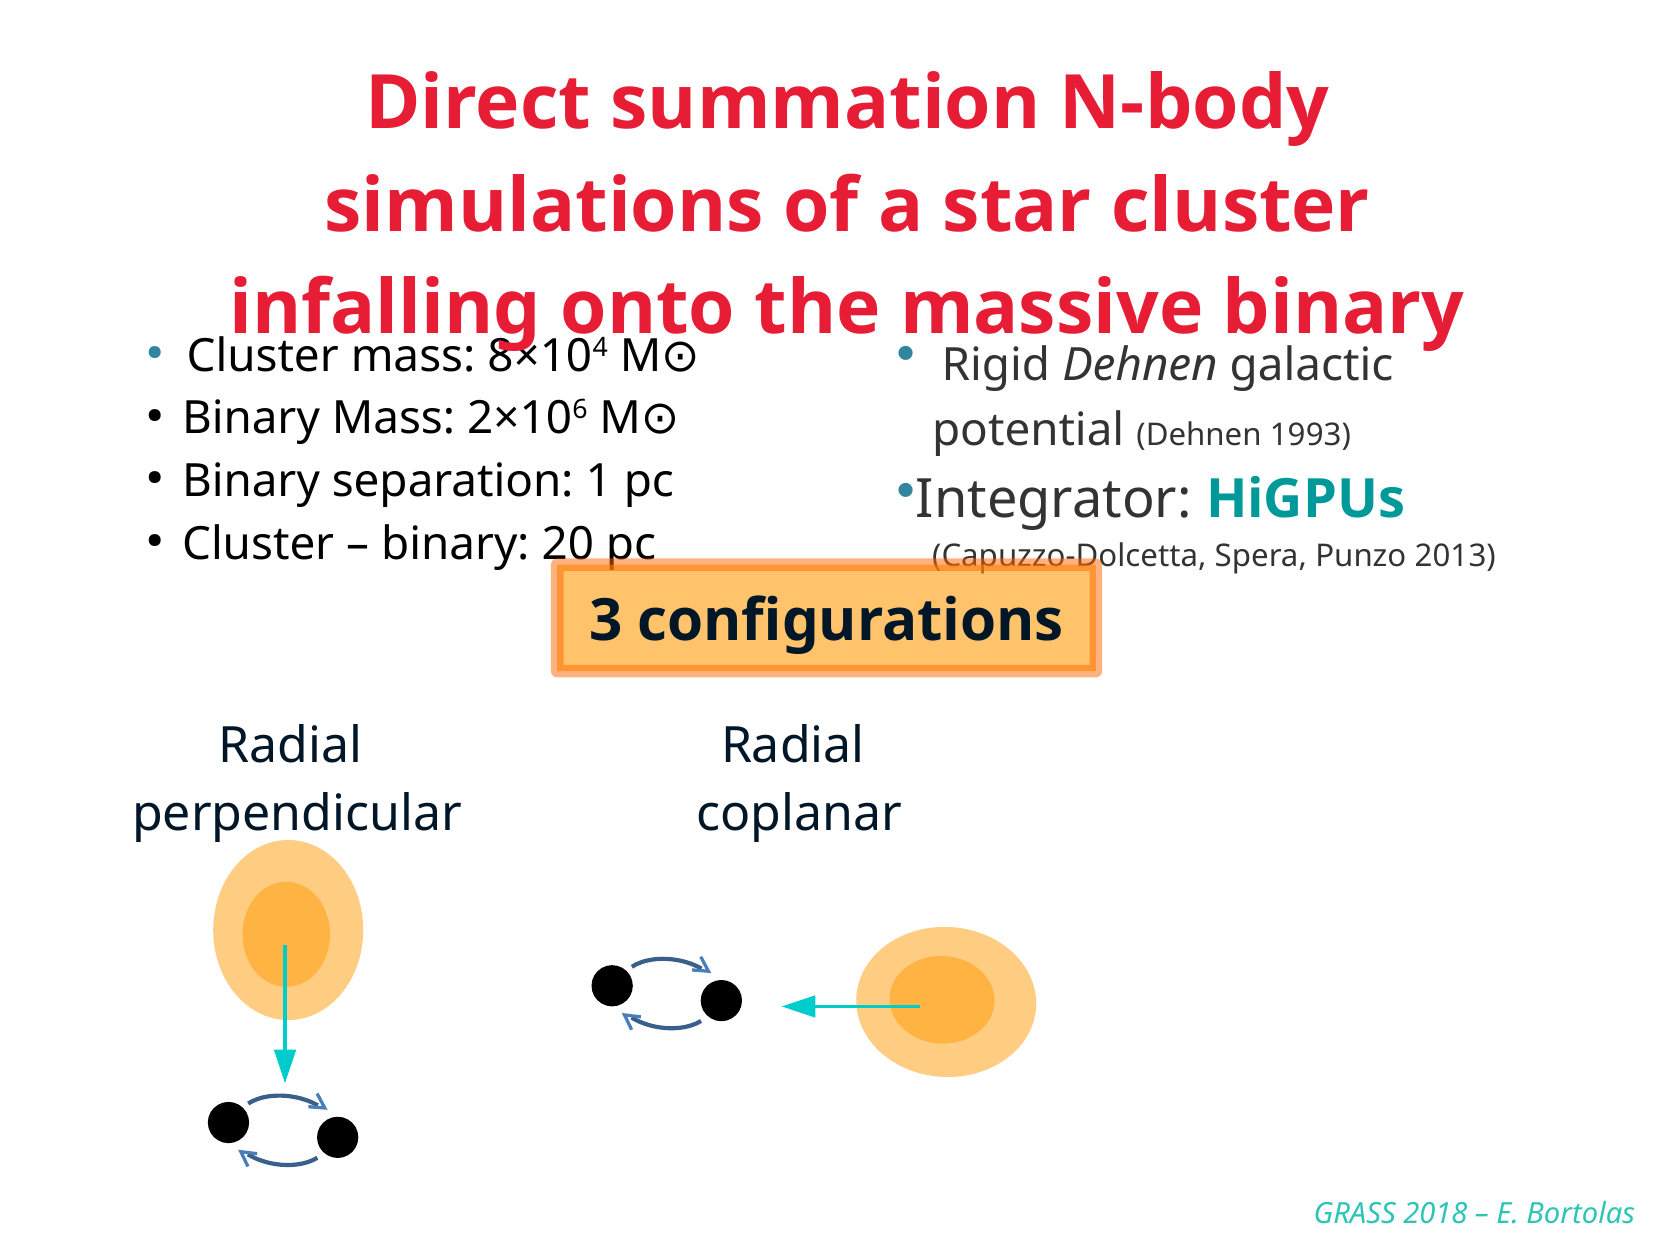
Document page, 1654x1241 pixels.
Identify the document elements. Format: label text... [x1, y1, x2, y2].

text_box [319, 1118, 357, 1156]
text_box 3 configurations [557, 564, 1096, 664]
text_box GRASS 2018 – E. Bortolas [1155, 1185, 1651, 1241]
text_box Cluster mass: 8×104 M⊙ Binary Mass: 2×106 M⊙ Binary separation: 1 pc Cluster – binary: 20 pc [131, 315, 807, 616]
text_box Direct summation N-body simulations of a star cluster infalling onto the massive binary [150, 34, 1546, 316]
text_box [209, 1104, 248, 1142]
text_box Radial perpendicular [0, 701, 405, 1077]
text_box Radial coplanar [405, 701, 1171, 1077]
text_box Rigid Dehnen galactic potential (Dehnen 1993) Integrator: HiGPUs (Capuzzo-Dolcetta, Spera, Punzo 2013) [881, 315, 1557, 616]
